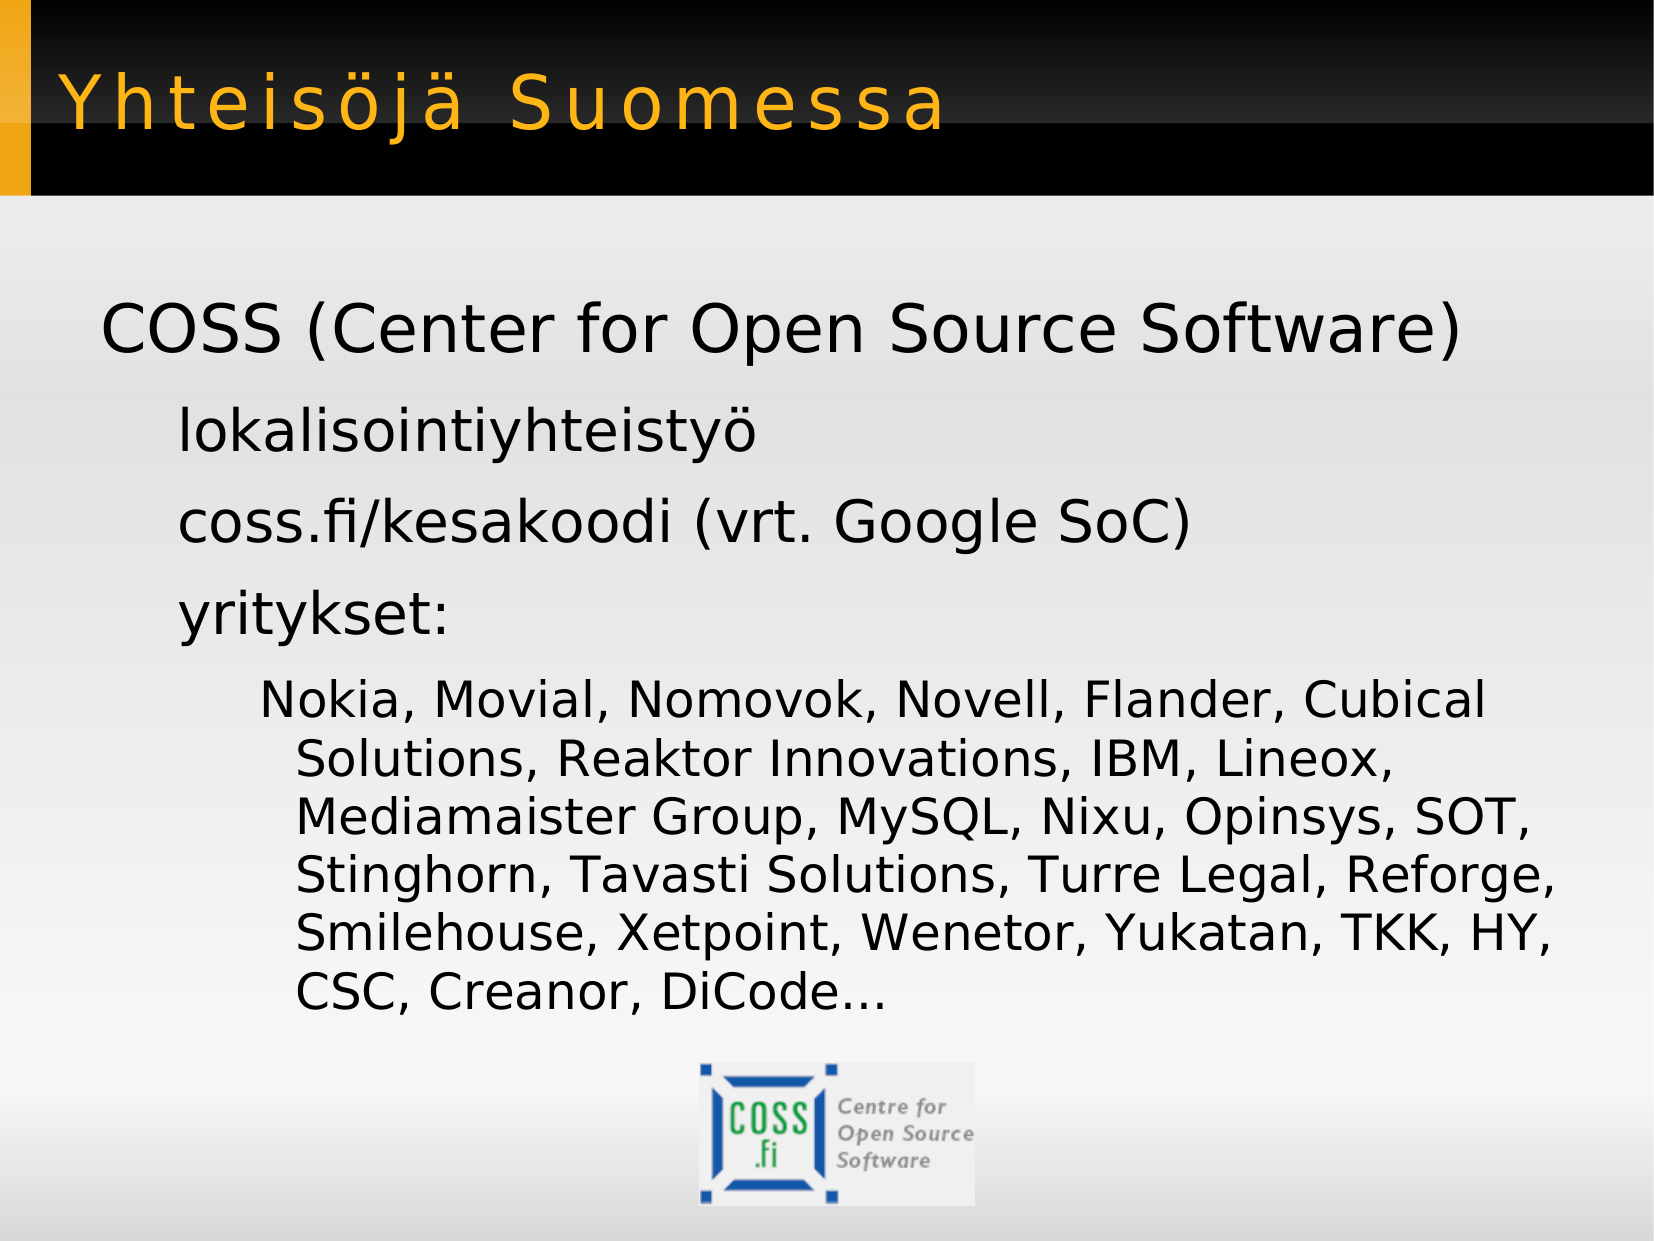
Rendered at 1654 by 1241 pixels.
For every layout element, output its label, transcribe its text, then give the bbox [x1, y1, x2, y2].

picture [0, 0, 1654, 1241]
title Yhteisöjä Suomessa [59, 29, 1270, 178]
list COSS (Center for Open Source Software) lokalisointiyhteistyö coss.fi/kesakoodi (vrt. Google SoC) yritykset: Nokia, Movial, Nomovok, Novell, Flander, Cubical Solutions, Reaktor Innovations, IBM, Lineox, Mediamaister Group, MySQL, Nixu, Opinsys, SOT, Stinghorn, Tavasti Solutions, Turre Legal, Reforge, Smilehouse, Xetpoint, Wenetor, Yukatan, TKK, HY, CSC, Creanor, DiCode... [82, 290, 1571, 1109]
